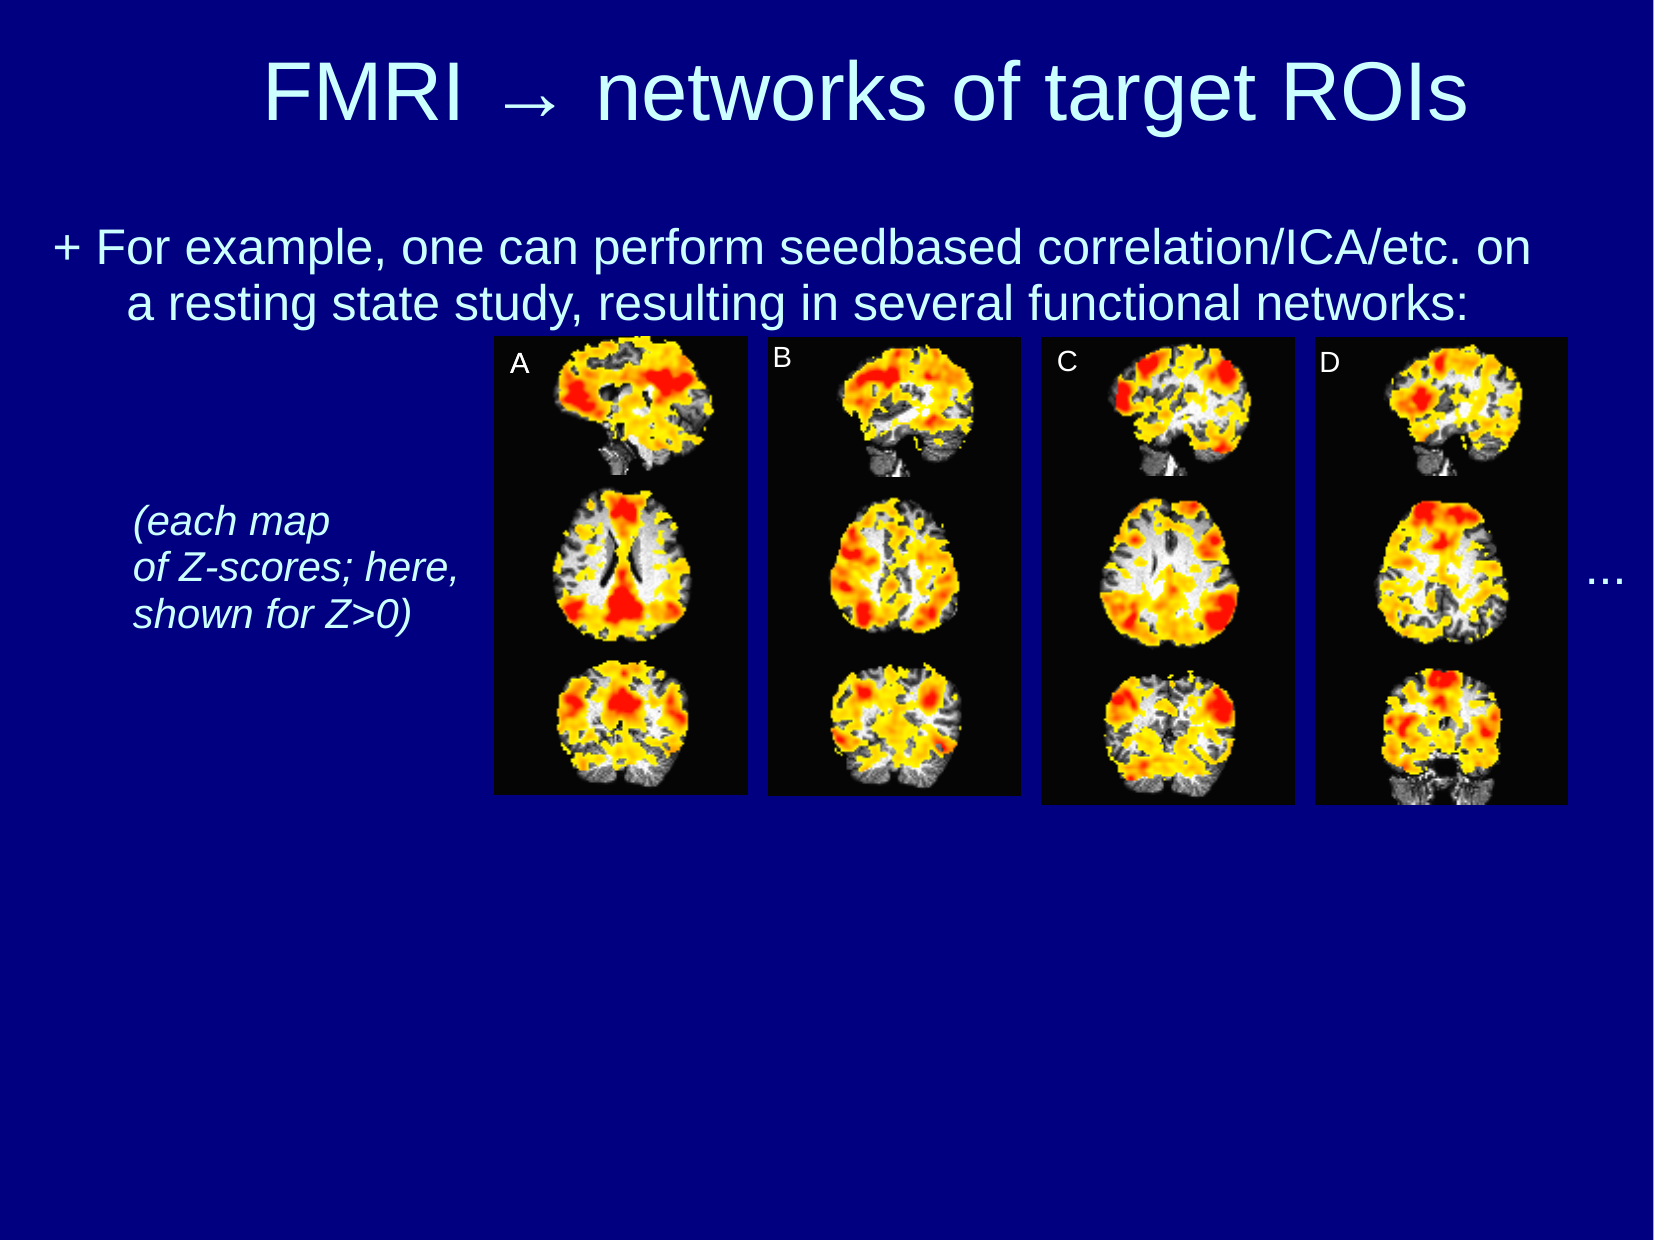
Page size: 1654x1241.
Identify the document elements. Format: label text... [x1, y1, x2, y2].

text_box + For example, one can perform seedbased correlation/ICA/etc. on a resting state study, resulting in several functional networks: [37, 211, 1607, 339]
text_box (each map of Z-scores; here, shown for Z>0) [118, 490, 487, 645]
text_box ... [1570, 532, 1642, 606]
text_box A [495, 336, 558, 400]
picture [1041, 337, 1295, 805]
text_box B [757, 330, 820, 394]
text_box D [1304, 336, 1367, 399]
picture [1315, 337, 1568, 805]
picture [494, 336, 748, 795]
title FMRI → networks of target ROIs [106, 23, 1627, 160]
text_box C [1042, 335, 1105, 399]
picture [768, 337, 1021, 796]
